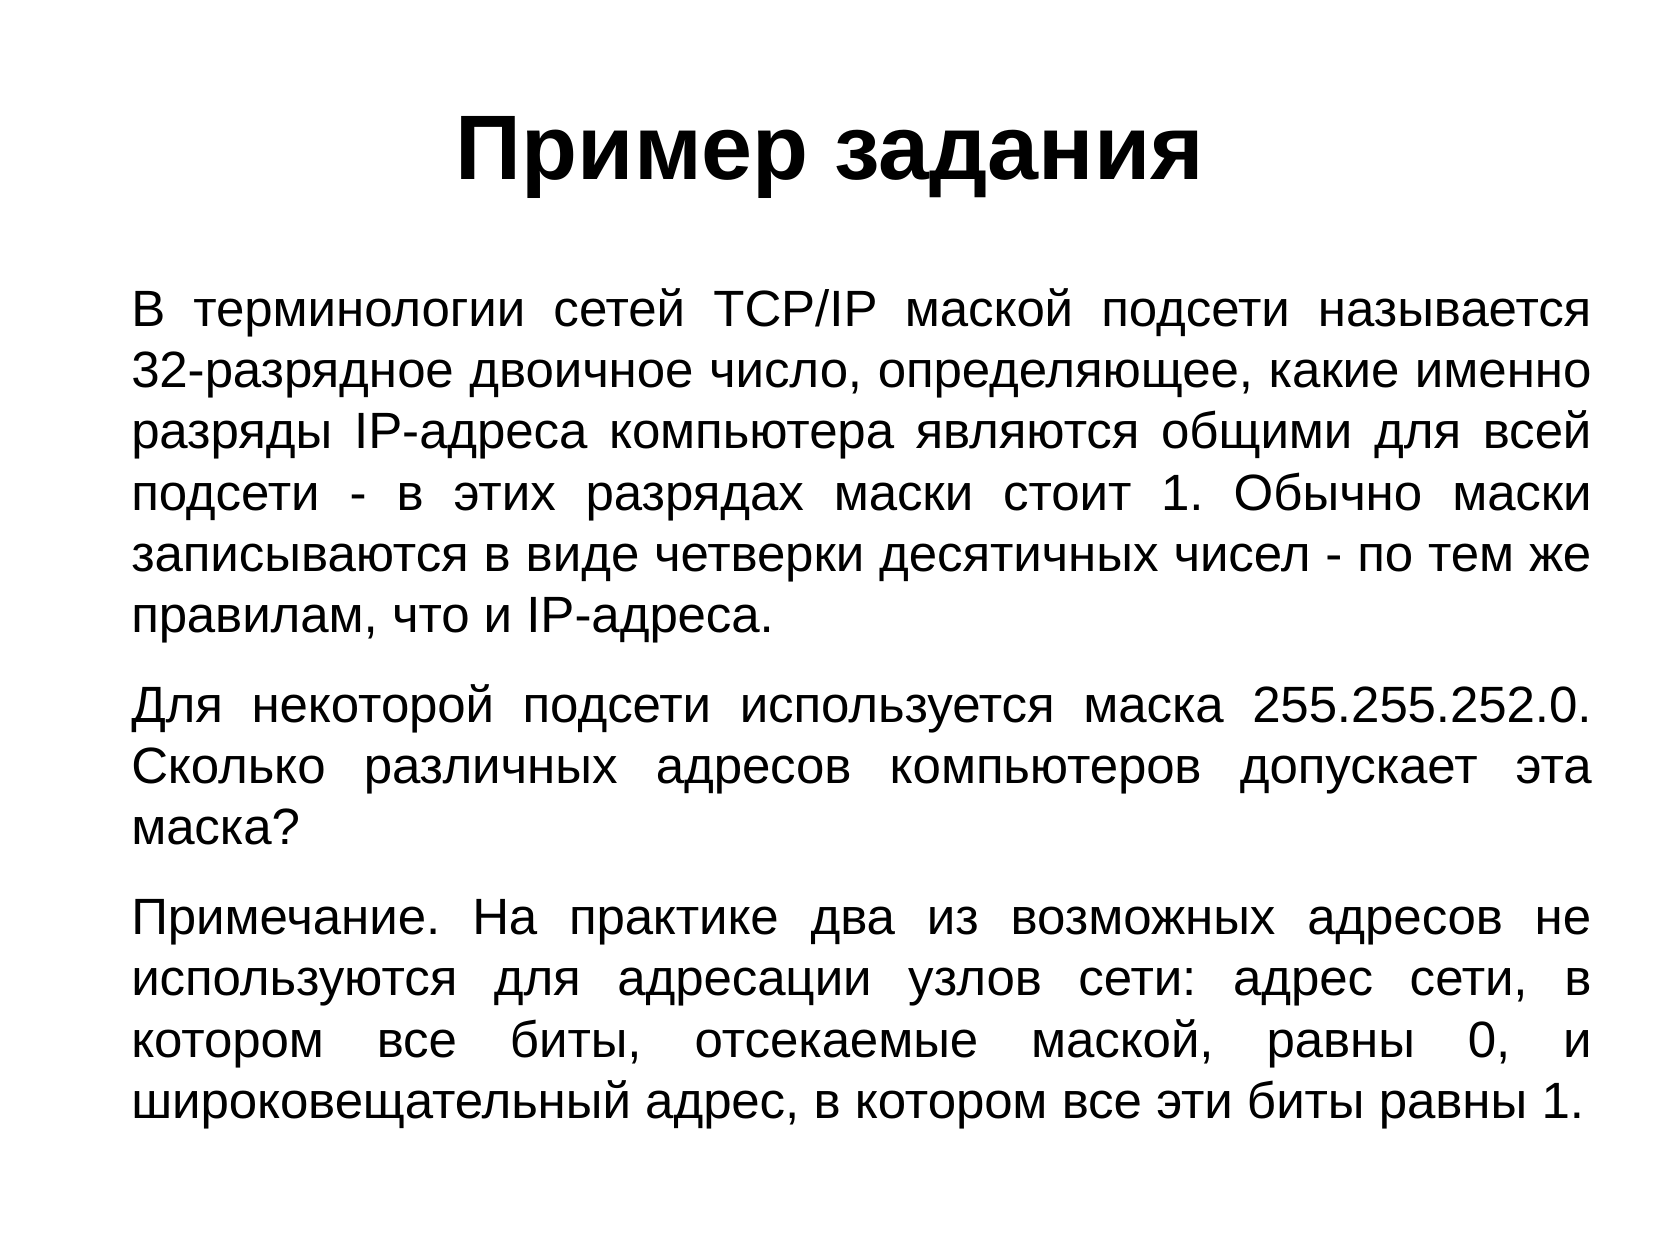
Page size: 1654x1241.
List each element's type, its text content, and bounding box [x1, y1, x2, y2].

list В терминологии сетей TCP/IP маской подсети называется 32-разрядное двоичное число, определяющее, какие именно разряды IP-адреса компьютера являются общими для всей подсети - в этих разрядах маски стоит 1. Обычно маски записываются в виде четверки десятичных чисел - по тем же правилам, что и IP-адреса. Для некоторой подсети используется маска 255.255.252.0. Сколько различных адресов компьютеров допускает эта маска? Примечание. На практике два из возможных адресов не используются для адресации узлов сети: адрес сети, в котором все биты, отсекаемые маской, равны 0, и широковещательный адрес, в котором все эти биты равны 1. [58, 268, 1609, 1194]
title Пример задания [82, 68, 1571, 268]
